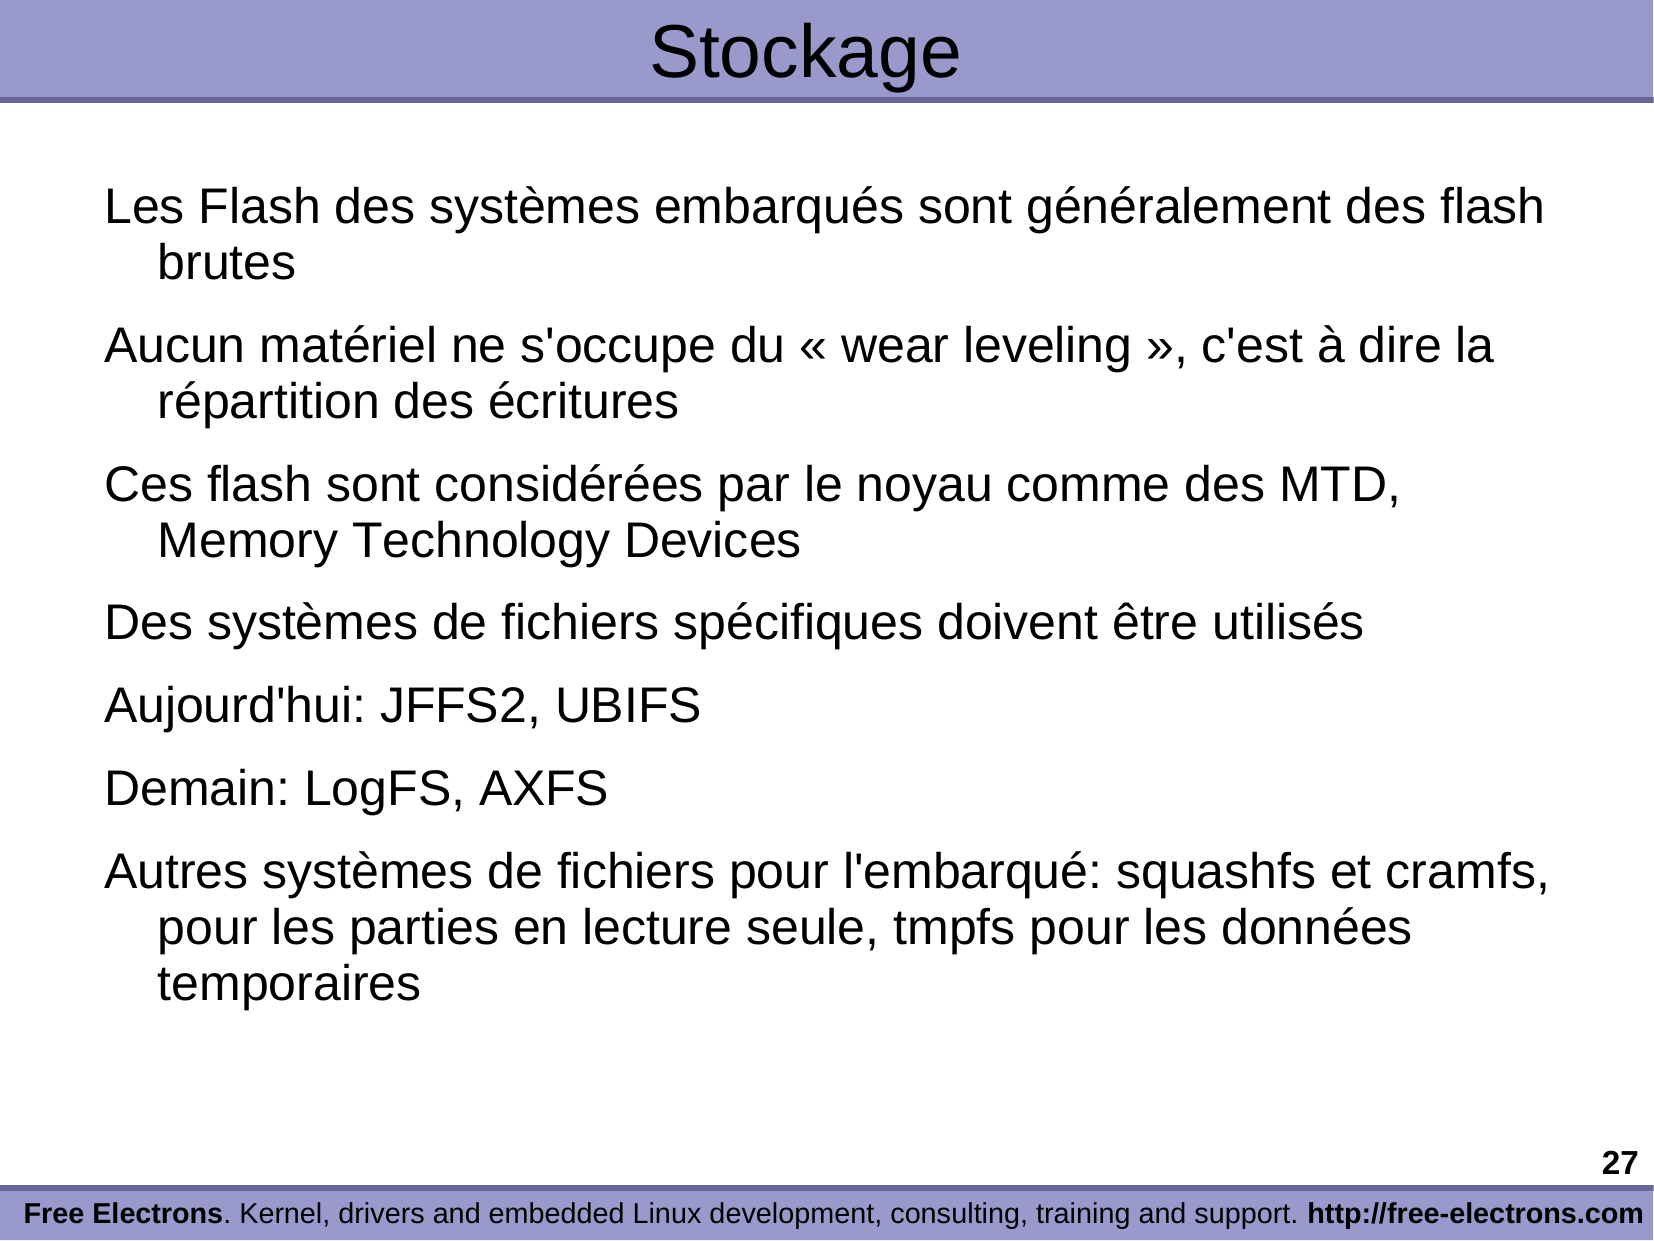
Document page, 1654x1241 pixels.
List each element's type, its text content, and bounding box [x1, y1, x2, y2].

title Stockage [60, 4, 1551, 98]
list Les Flash des systèmes embarqués sont généralement des flash brutes Aucun matériel ne s'occupe du « wear leveling », c'est à dire la répartition des écritures Ces flash sont considérées par le noyau comme des MTD, Memory Technology Devices Des systèmes de fichiers spécifiques doivent être utilisés Aujourd'hui: JFFS2, UBIFS Demain: LogFS, AXFS Autres systèmes de fichiers pour l'embarqué: squashfs et cramfs, pour les parties en lecture seule, tmpfs pour les données temporaires [86, 178, 1577, 1130]
